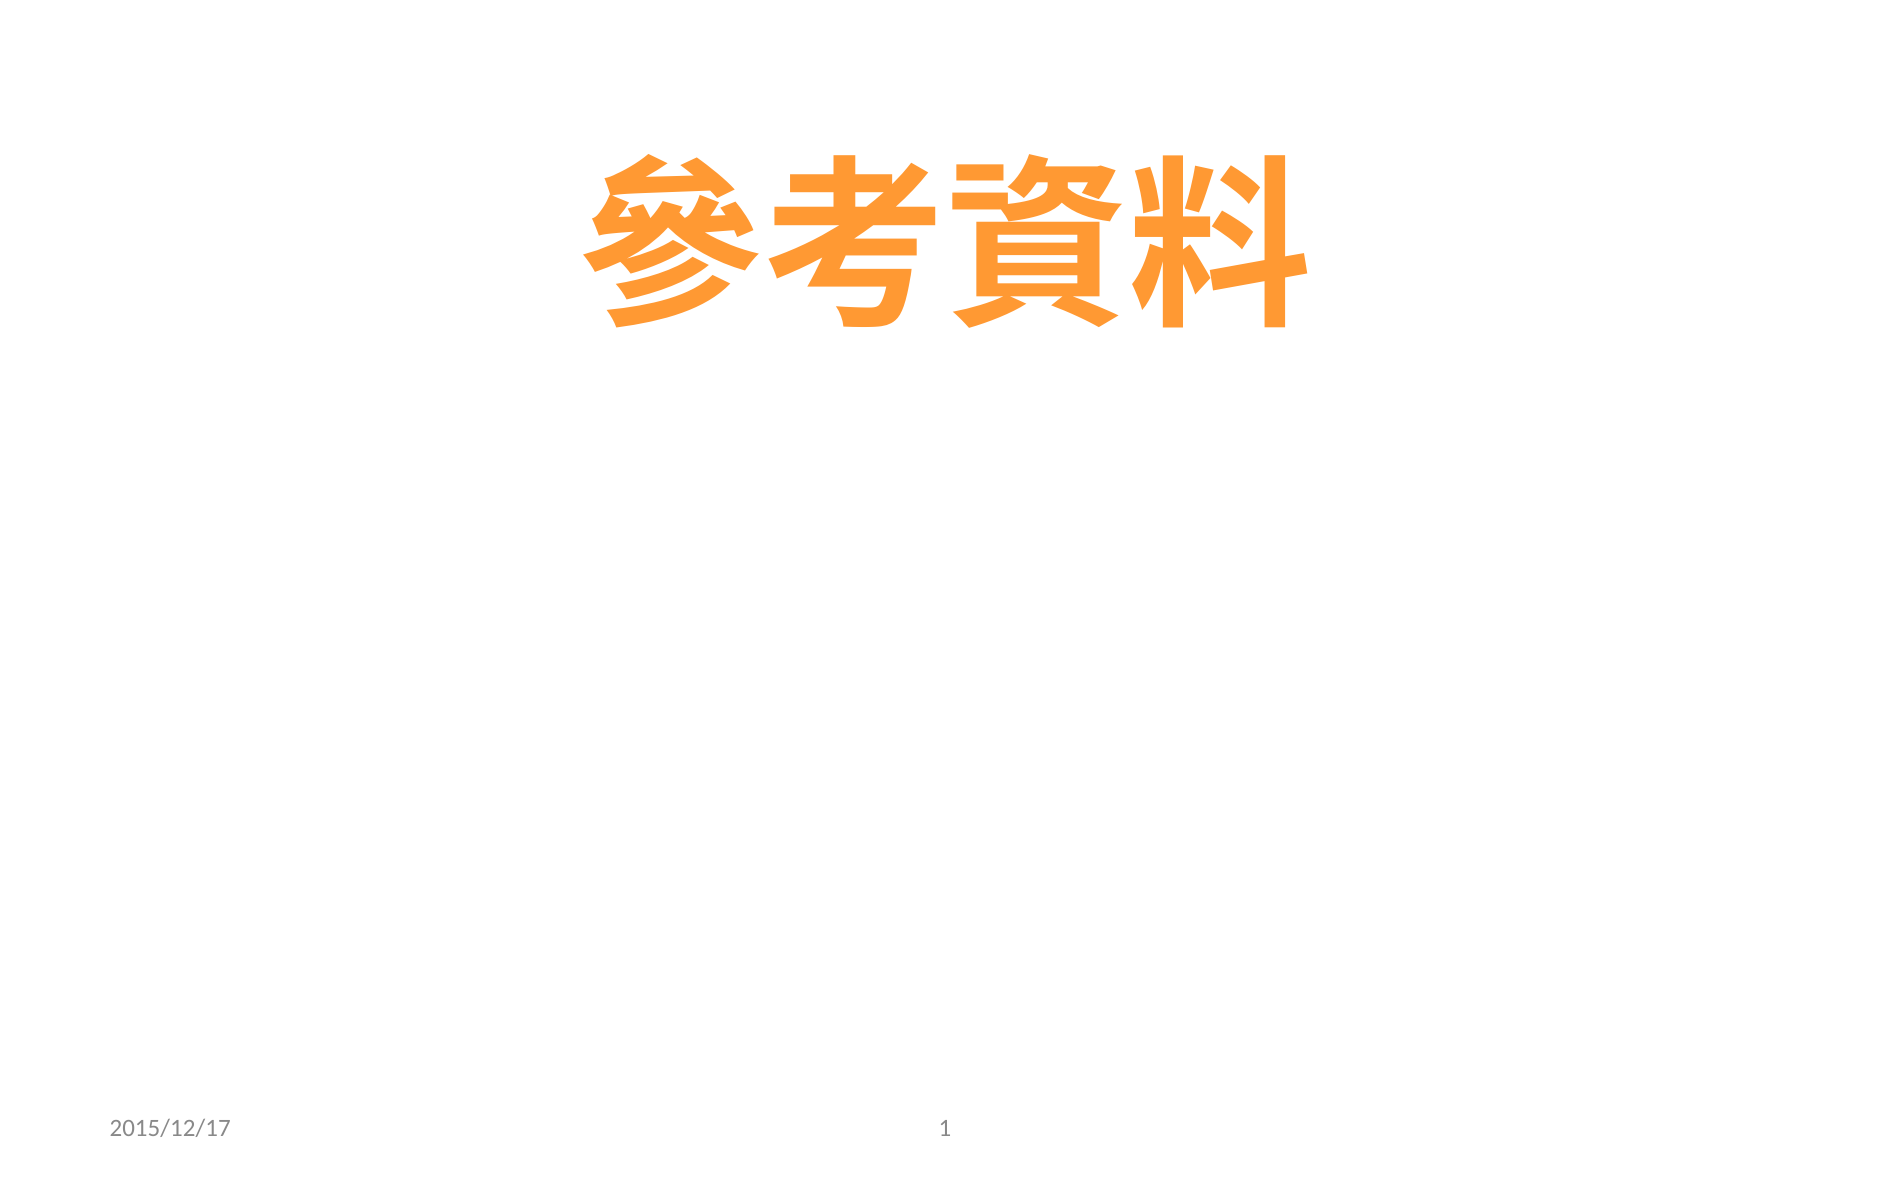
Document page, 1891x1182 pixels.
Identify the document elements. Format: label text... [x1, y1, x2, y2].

text_box 2015/12/17 [94, 1094, 536, 1158]
title 參考資料 [200, 120, 1690, 345]
text_box 1 [645, 1094, 1245, 1158]
